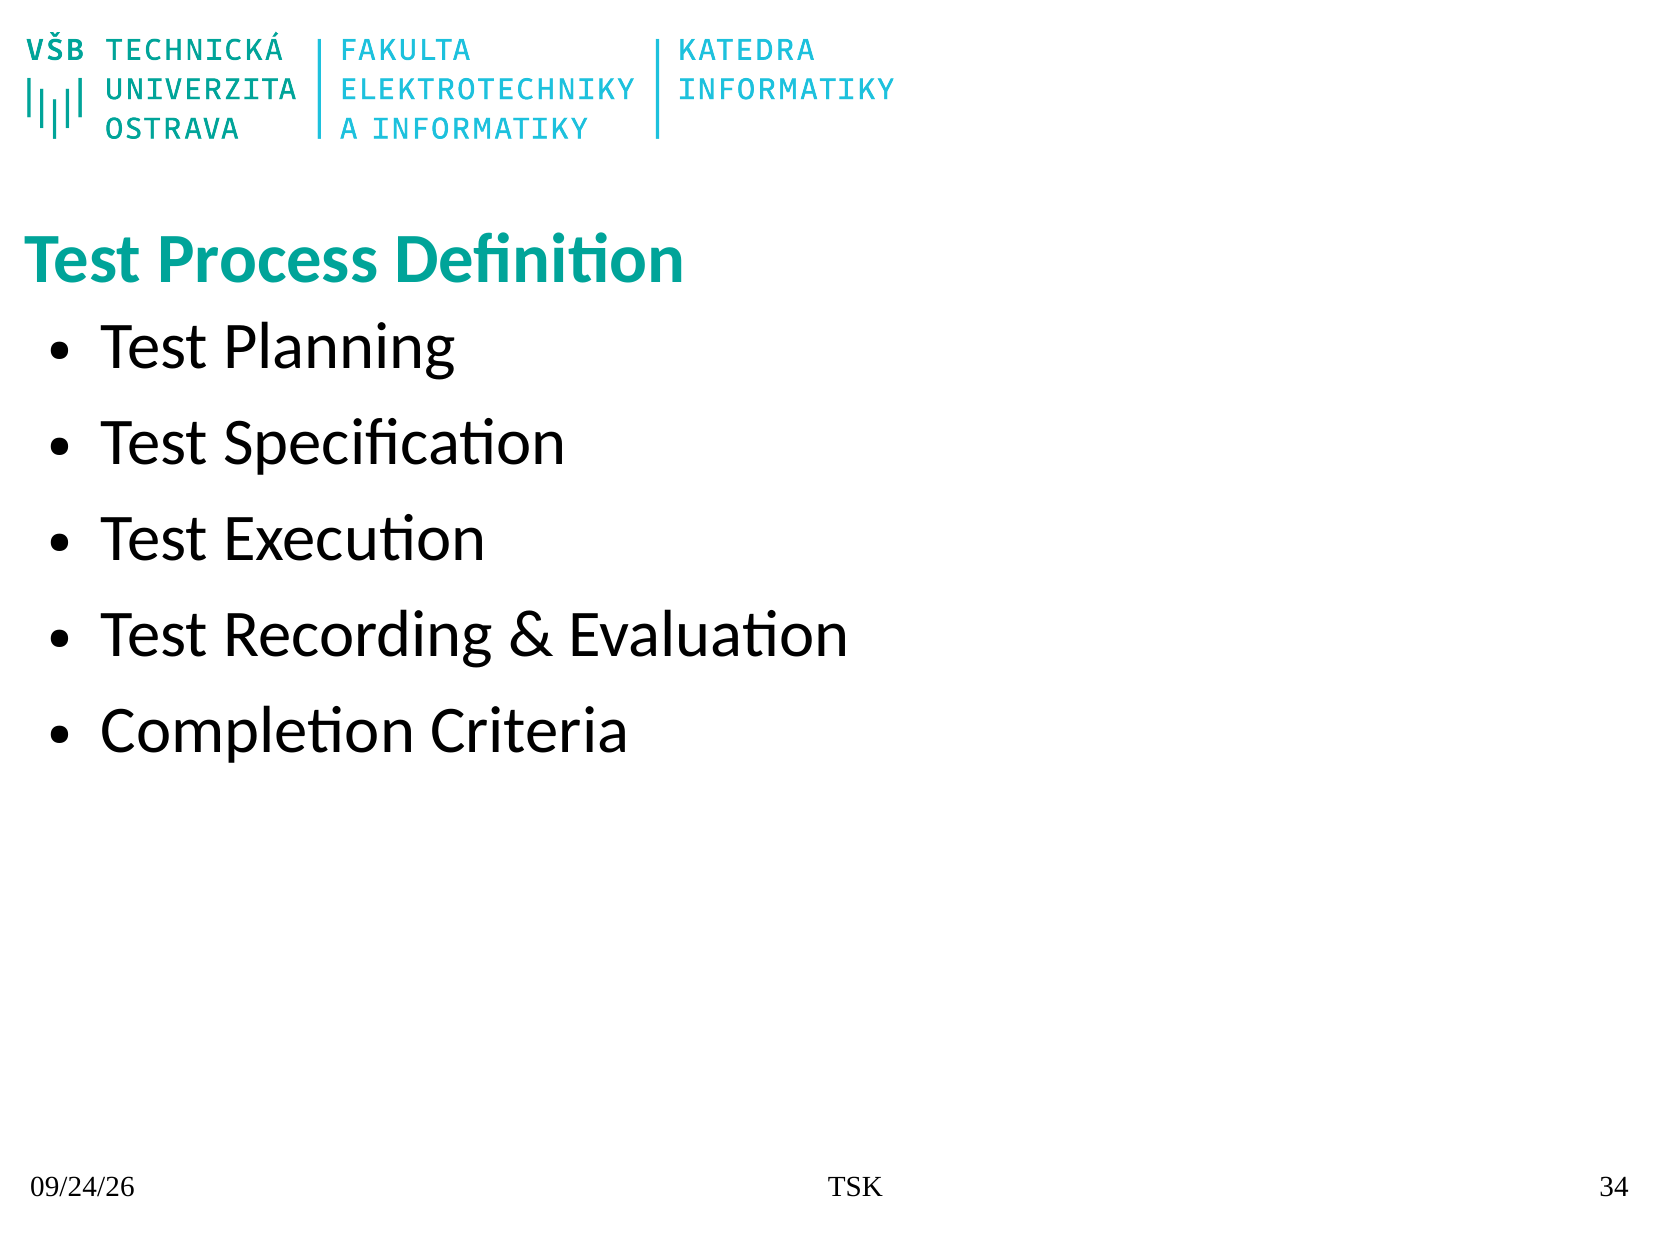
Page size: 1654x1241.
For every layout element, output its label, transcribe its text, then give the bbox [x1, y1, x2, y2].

title Test Process Definition [24, 169, 1629, 300]
list Test Planning Test Specification Test Execution Test Recording & Evaluation Completion Criteria [30, 318, 1629, 1146]
picture [26, 31, 894, 139]
